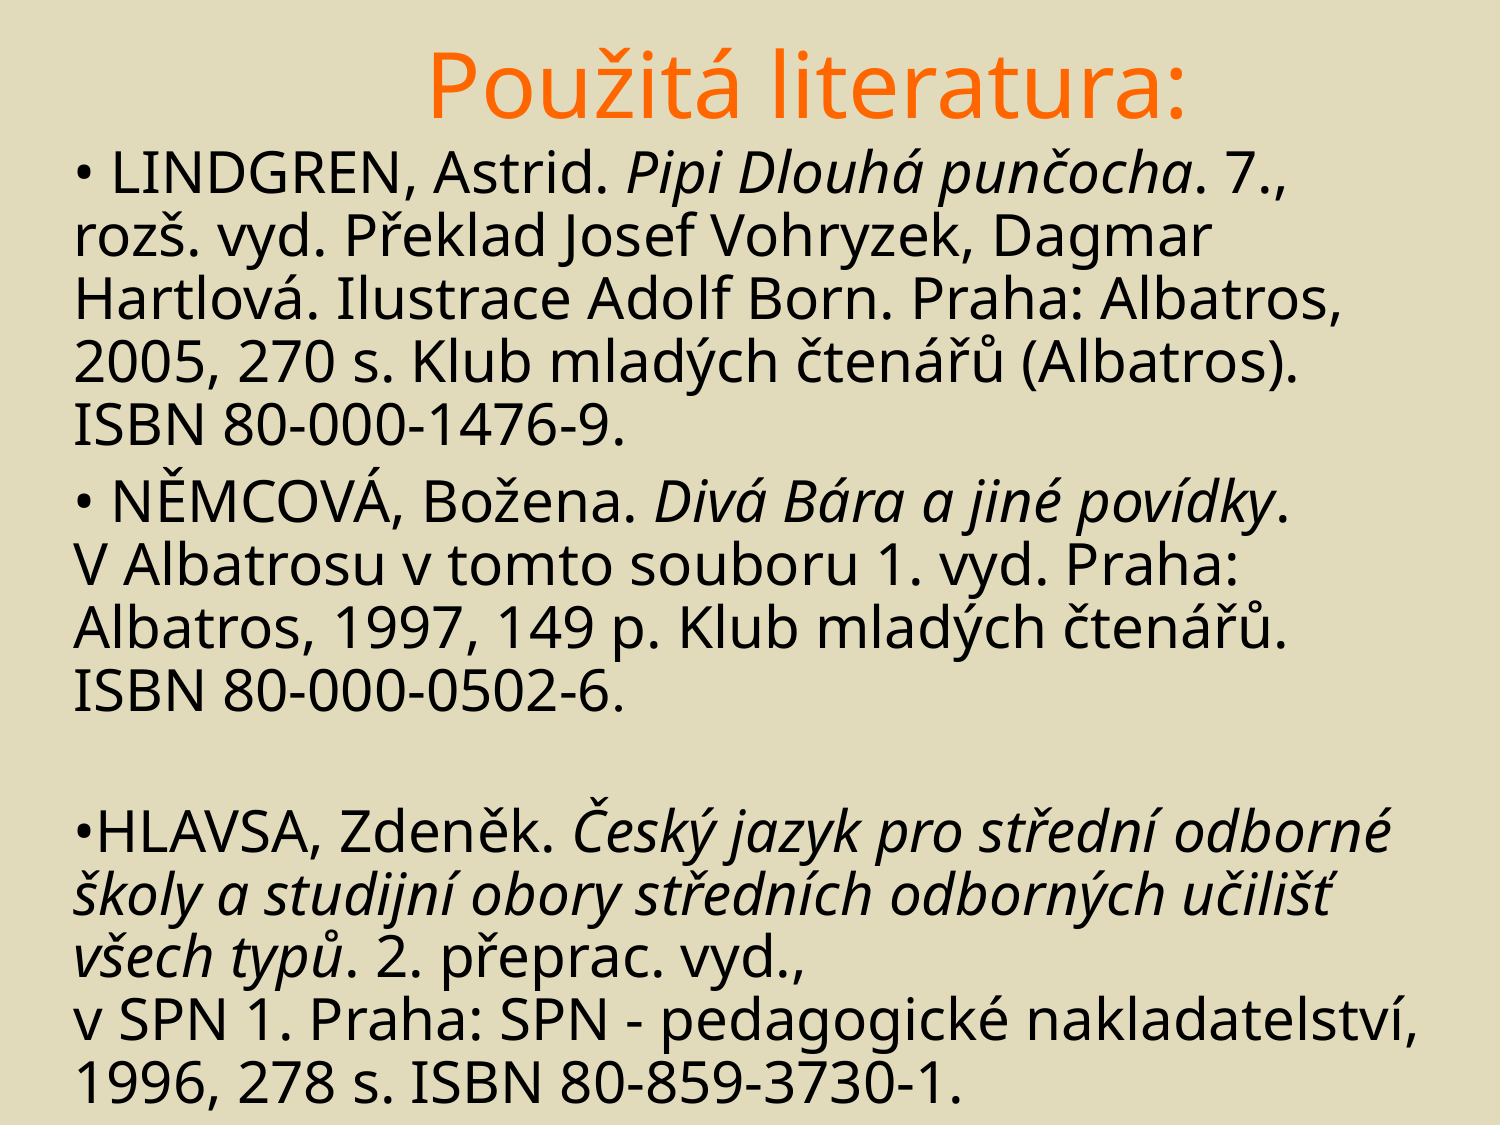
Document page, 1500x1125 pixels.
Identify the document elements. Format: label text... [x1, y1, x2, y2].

title Použitá literatura: [183, 0, 1433, 135]
text_box LINDGREN, Astrid. Pipi Dlouhá punčocha. 7., rozš. vyd. Překlad Josef Vohryzek, Dagmar Hartlová. Ilustrace Adolf Born. Praha: Albatros, 2005, 270 s. Klub mladých čtenářů (Albatros). ISBN 80-000-1476-9. NĚMCOVÁ, Božena. Divá Bára a jiné povídky. V Albatrosu v tomto souboru 1. vyd. Praha: Albatros, 1997, 149 p. Klub mladých čtenářů. ISBN 80-000-0502-6. HLAVSA, Zdeněk. Český jazyk pro střední odborné školy a studijní obory středních odborných učilišť všech typů. 2. přeprac. vyd., v SPN 1. Praha: SPN - pedagogické nakladatelství, 1996, 278 s. ISBN 80-859-3730-1. [58, 135, 1447, 1125]
